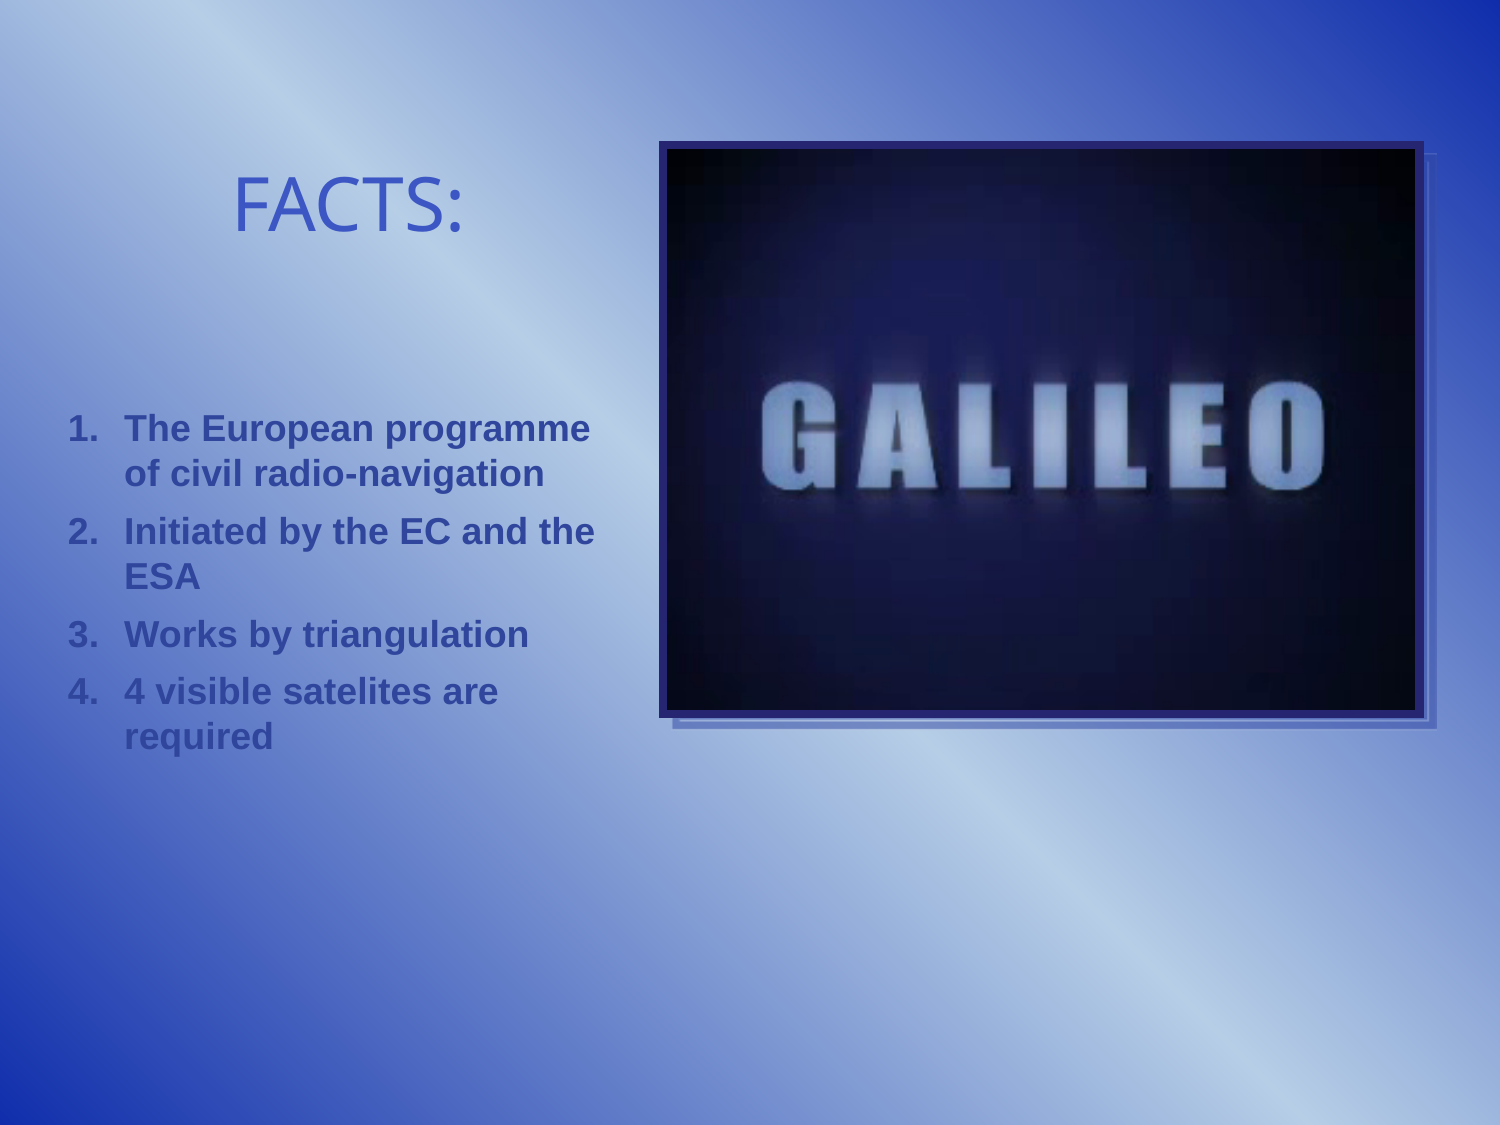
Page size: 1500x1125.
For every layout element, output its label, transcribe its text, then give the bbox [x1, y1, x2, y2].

text_box The European programme of civil radio-navigation Initiated by the EC and the ESA Works by triangulation 4 visible satelites are required [53, 397, 633, 765]
picture [667, 148, 1416, 711]
text_box FACTS: [100, 148, 597, 315]
